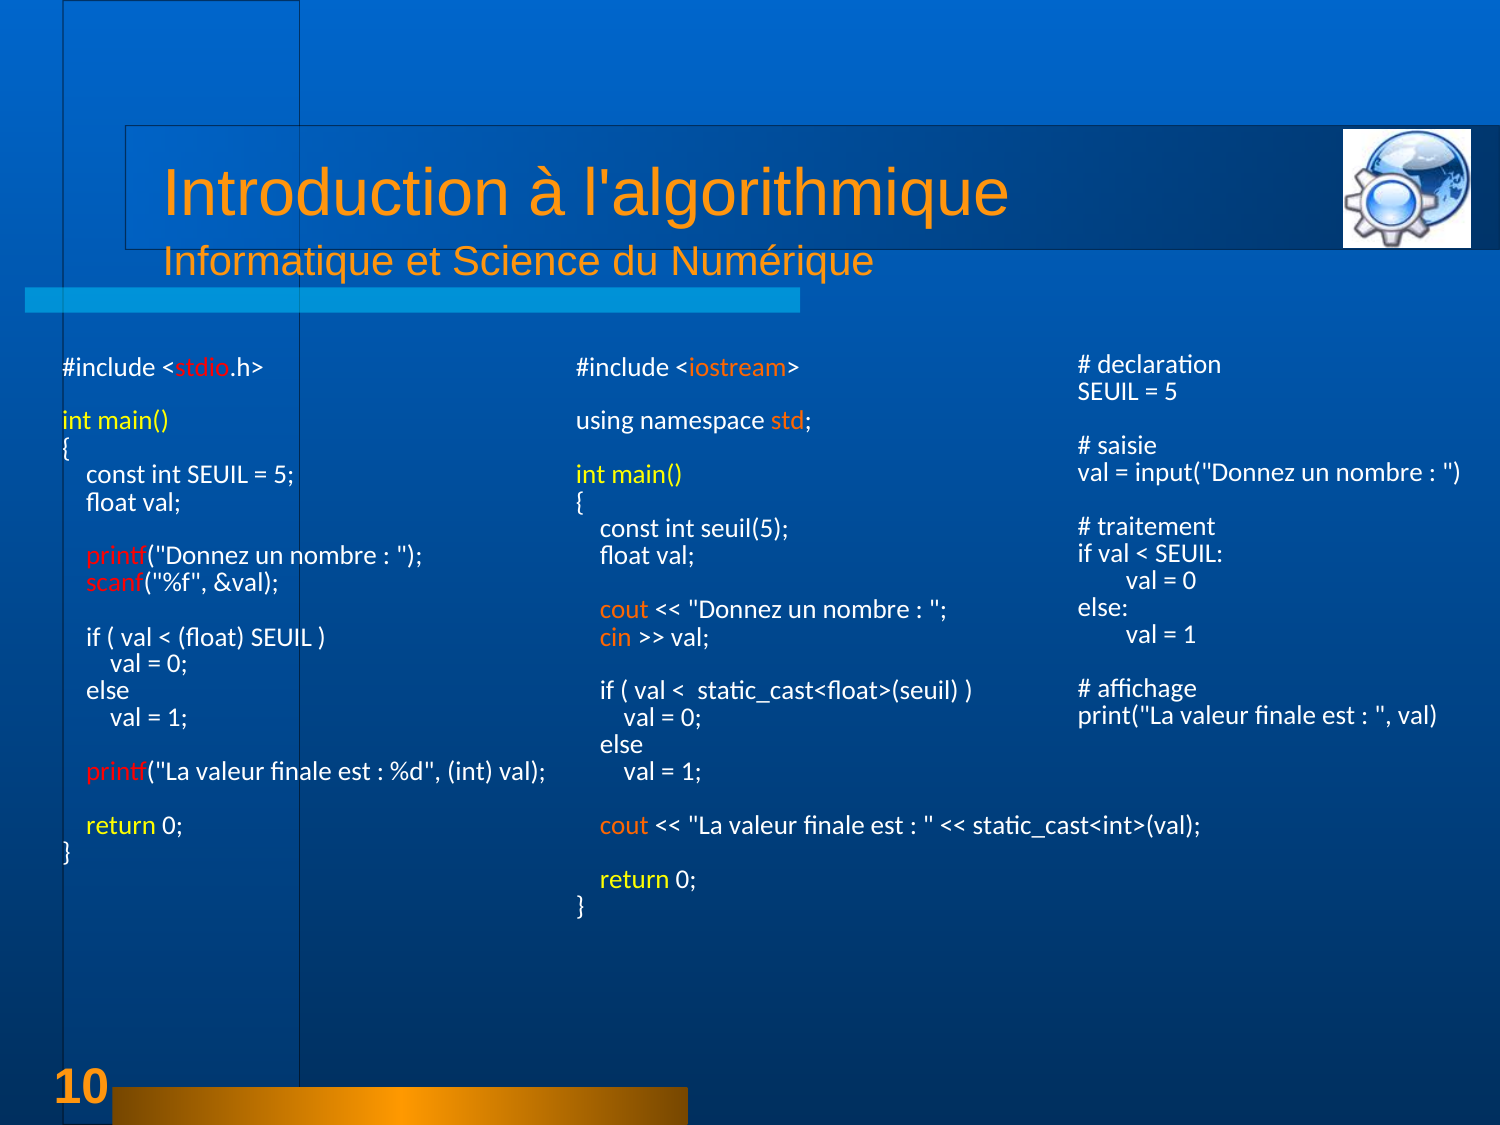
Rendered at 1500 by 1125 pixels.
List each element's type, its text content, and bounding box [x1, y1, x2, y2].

text_box # declaration SEUIL = 5 # saisie val = input("Donnez un nombre : ") # traitement if val < SEUIL: val = 0 else: val = 1 # affichage print("La valeur finale est : ", val) [1062, 345, 1477, 1034]
picture [1343, 129, 1471, 248]
text_box #include <stdio.h> int main() { const int SEUIL = 5; float val; printf("Donnez un nombre : "); scanf("%f", &val); if ( val < (float) SEUIL ) val = 0; else val = 1; printf("La valeur finale est : %d", (int) val); return 0; } [47, 348, 561, 1037]
text_box #include <iostream> using namespace std; int main() { const int seuil(5); float val; cout << "Donnez un nombre : "; cin >> val; if ( val < static_cast<float>(seuil) ) val = 0; else val = 1; cout << "La valeur finale est : " << static_cast<int>(val); return 0; } [561, 348, 1270, 1123]
